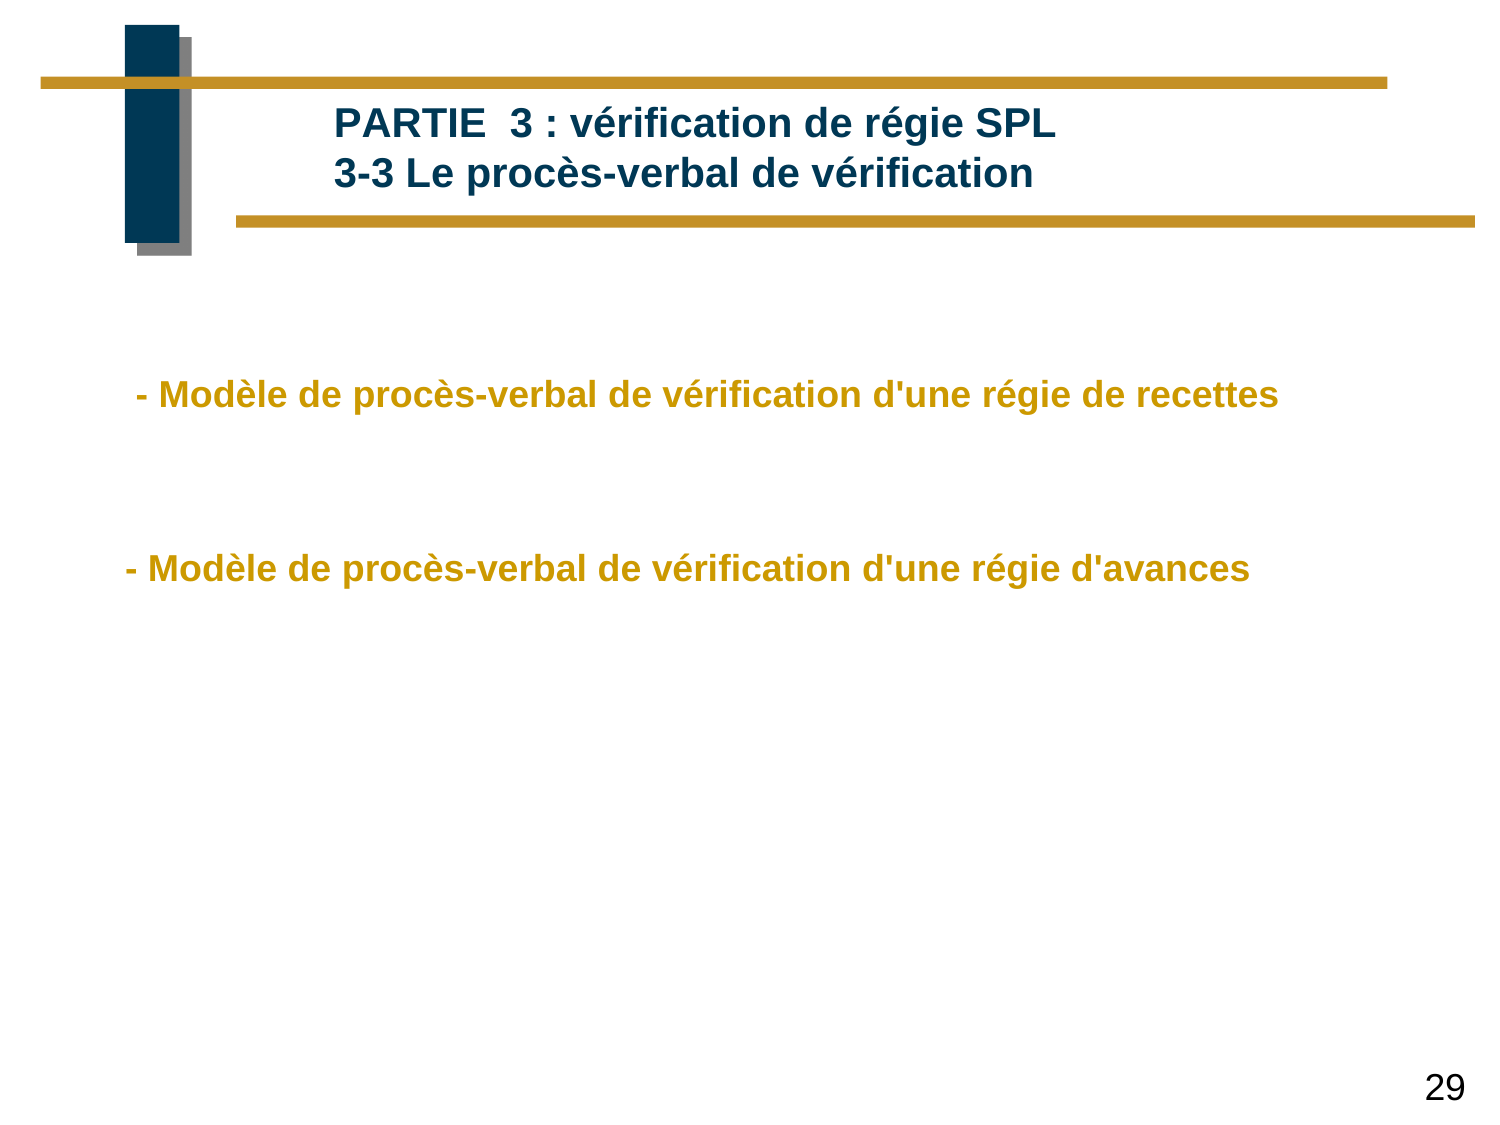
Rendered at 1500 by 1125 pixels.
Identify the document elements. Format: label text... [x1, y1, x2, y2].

text_box PARTIE 3 : vérification de régie SPL 3-3 Le procès-verbal de vérification [318, 179, 1316, 249]
list 29 [1252, 1062, 1489, 1125]
text_box [1316, 215, 1475, 228]
text_box [236, 215, 318, 228]
title [121, 68, 1438, 179]
text_box [124, 179, 180, 243]
list - Modèle de procès-verbal de vérification d'une régie de recettes - Modèle de procès-verbal de vérification d'une régie d'avances [125, 282, 1382, 998]
text_box [40, 76, 121, 89]
text_box [124, 24, 180, 68]
